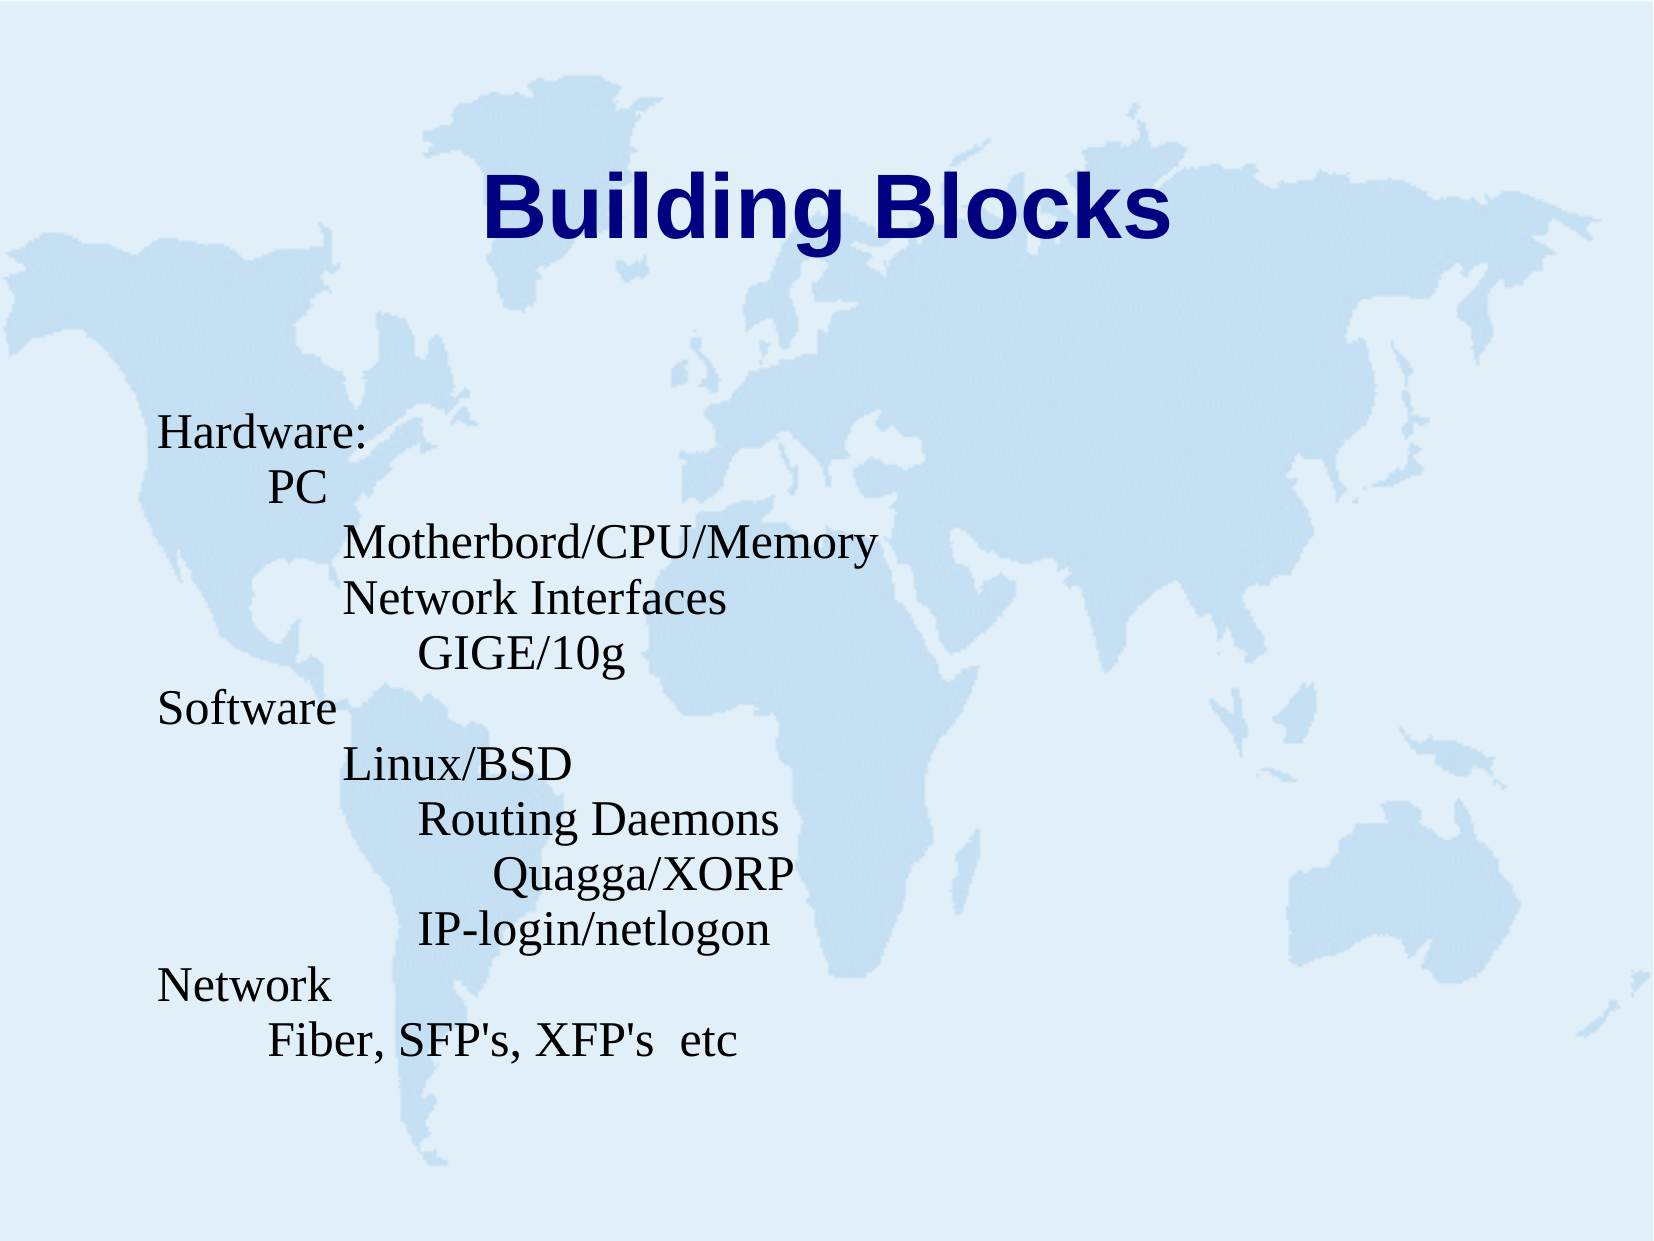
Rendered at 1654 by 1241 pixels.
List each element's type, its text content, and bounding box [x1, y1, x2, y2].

title Building Blocks [121, 102, 1534, 311]
picture [0, 0, 1654, 1241]
subtitle Hardware: PC Motherbord/CPU/Memory Network Interfaces GIGE/10g Software Linux/BSD Routing Daemons Quagga/XORP IP-login/netlogon Network Fiber, SFP's, XFP's etc [121, 312, 1534, 1159]
